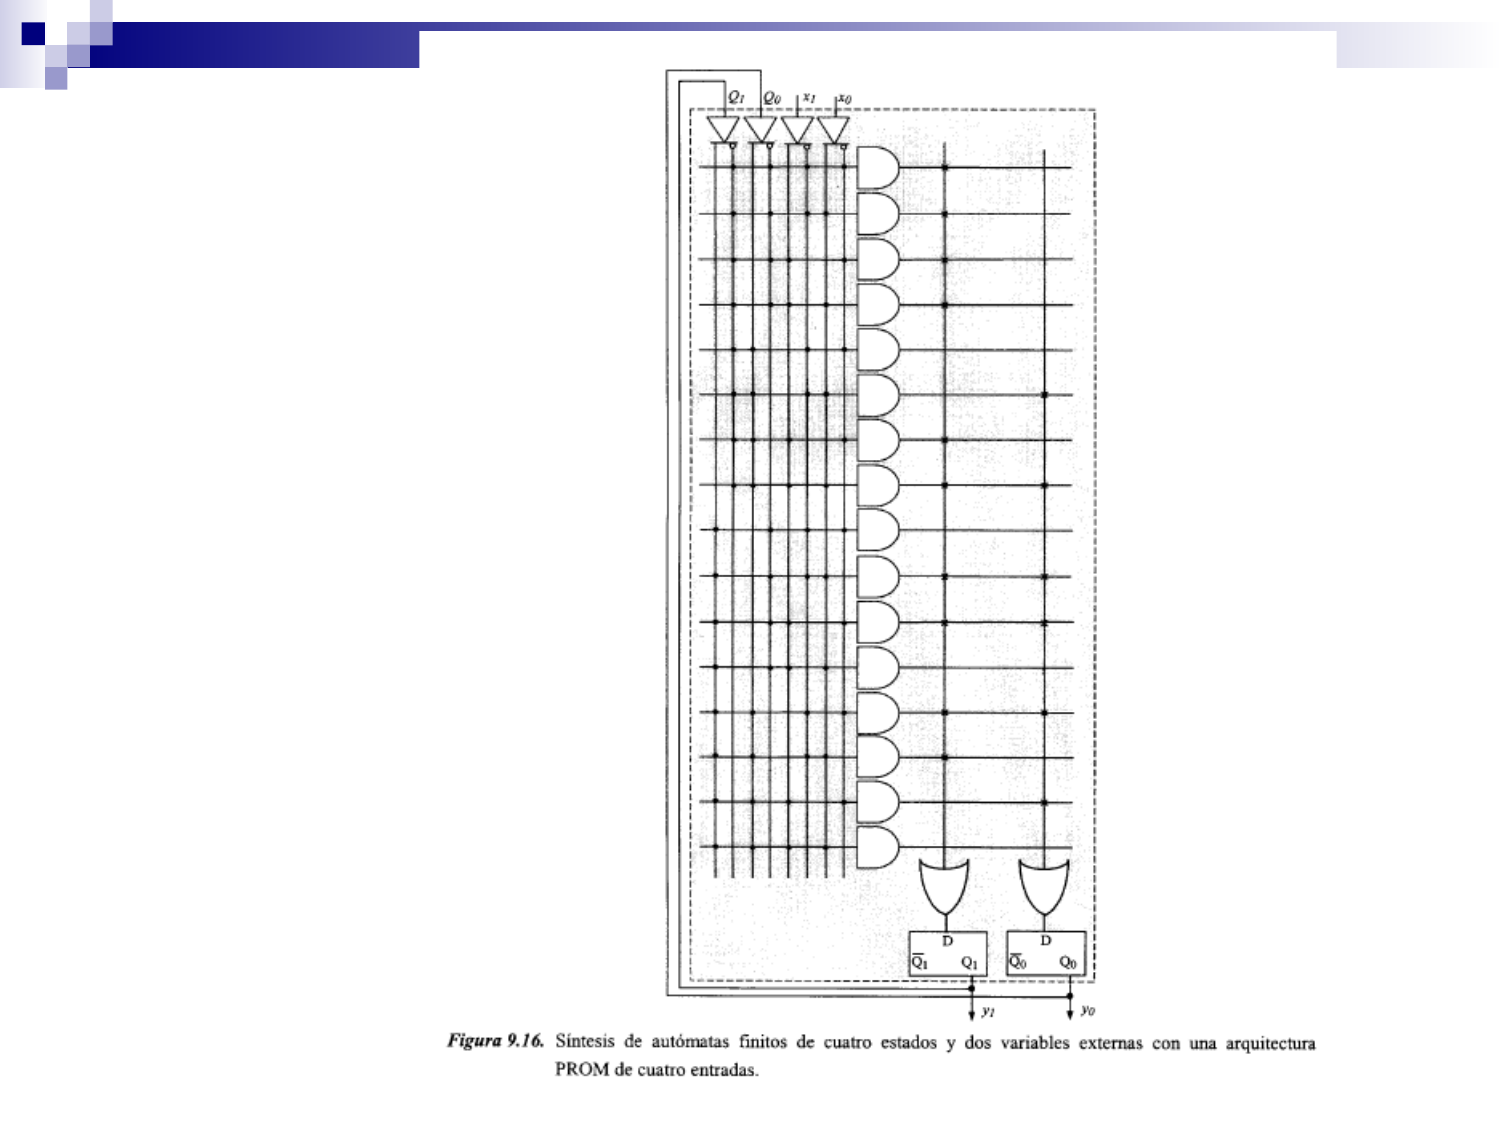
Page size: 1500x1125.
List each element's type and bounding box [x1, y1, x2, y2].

picture [419, 31, 1337, 1087]
